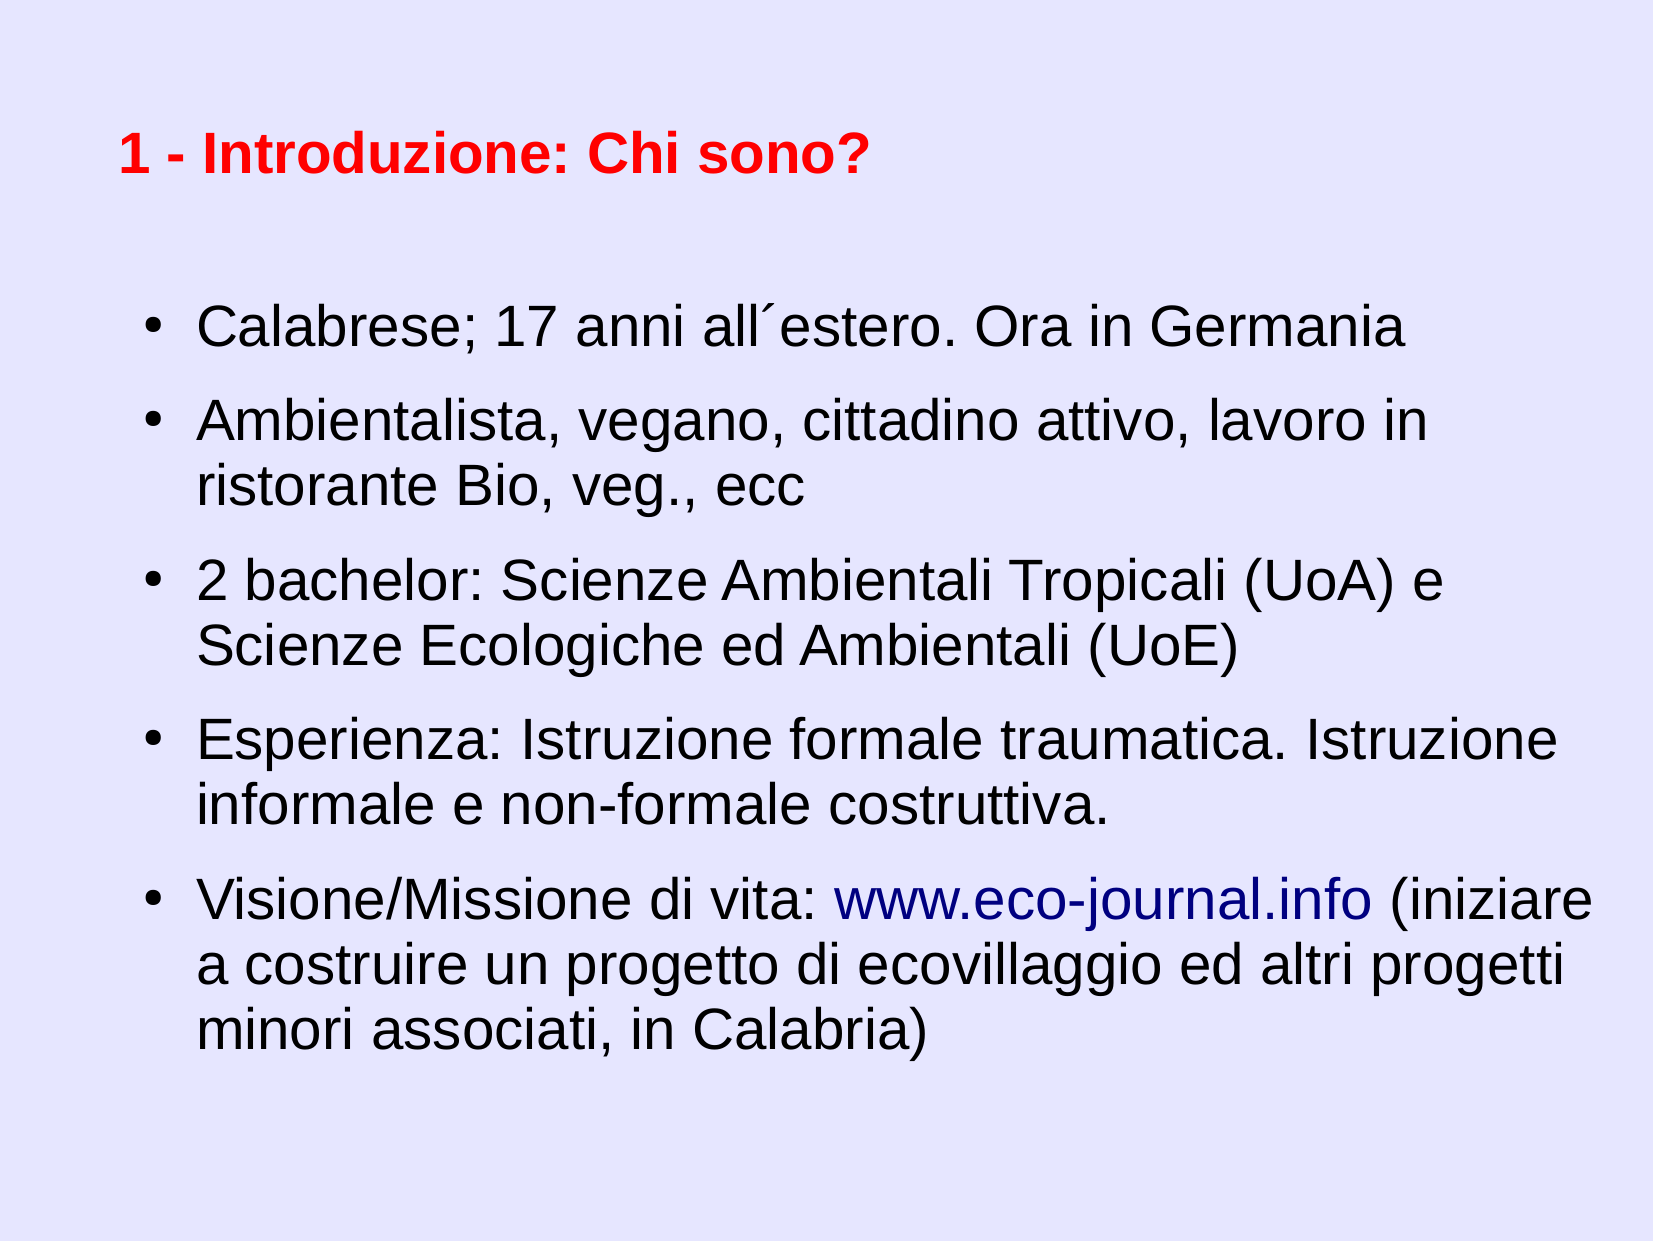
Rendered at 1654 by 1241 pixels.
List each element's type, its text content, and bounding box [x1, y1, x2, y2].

list Calabrese; 17 anni all´estero. Ora in Germania Ambientalista, vegano, cittadino attivo, lavoro in ristorante Bio, veg., ecc 2 bachelor: Scienze Ambientali Tropicali (UoA) e Scienze Ecologiche ed Ambientali (UoE) Esperienza: Istruzione formale traumatica. Istruzione informale e non-formale costruttiva. Visione/Missione di vita: www.eco-journal.info (iniziare a costruire un progetto di ecovillaggio ed altri progetti minori associati, in Calabria) [125, 293, 1613, 1164]
title 1 - Introduzione: Chi sono? [82, 49, 1571, 257]
